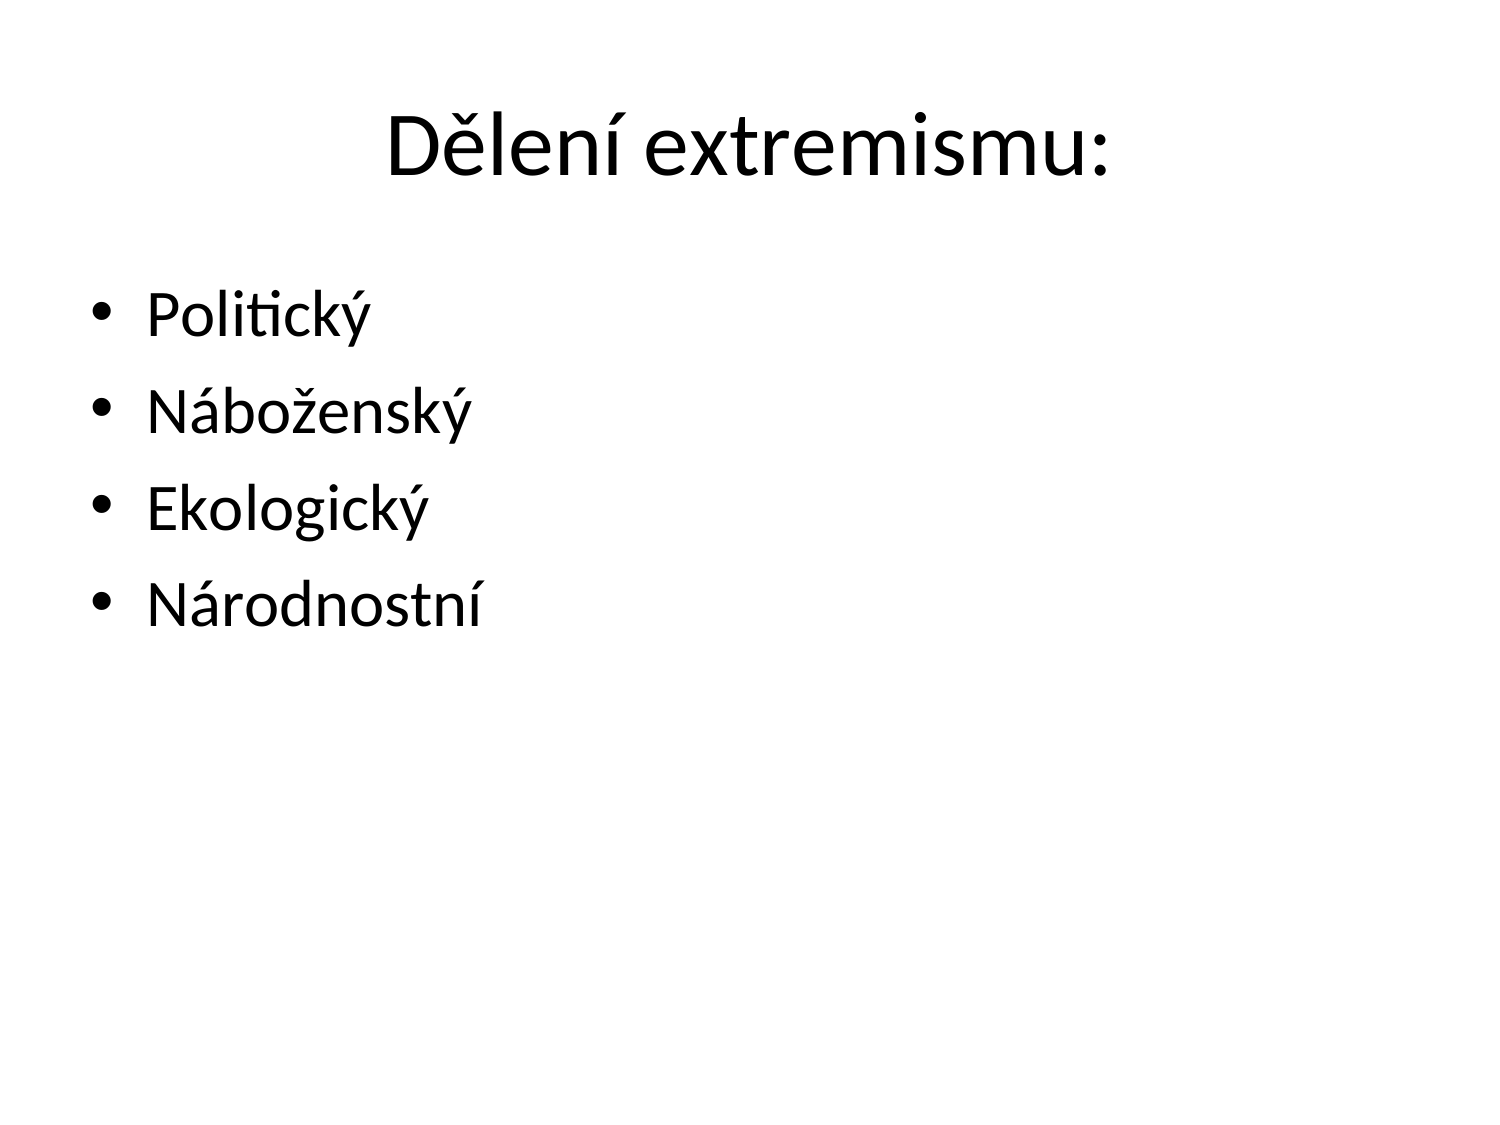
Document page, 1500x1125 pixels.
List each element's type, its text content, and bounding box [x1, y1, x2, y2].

title Dělení extremismu: [75, 45, 1426, 233]
list Politický Náboženský Ekologický Národnostní [75, 262, 1426, 1006]
